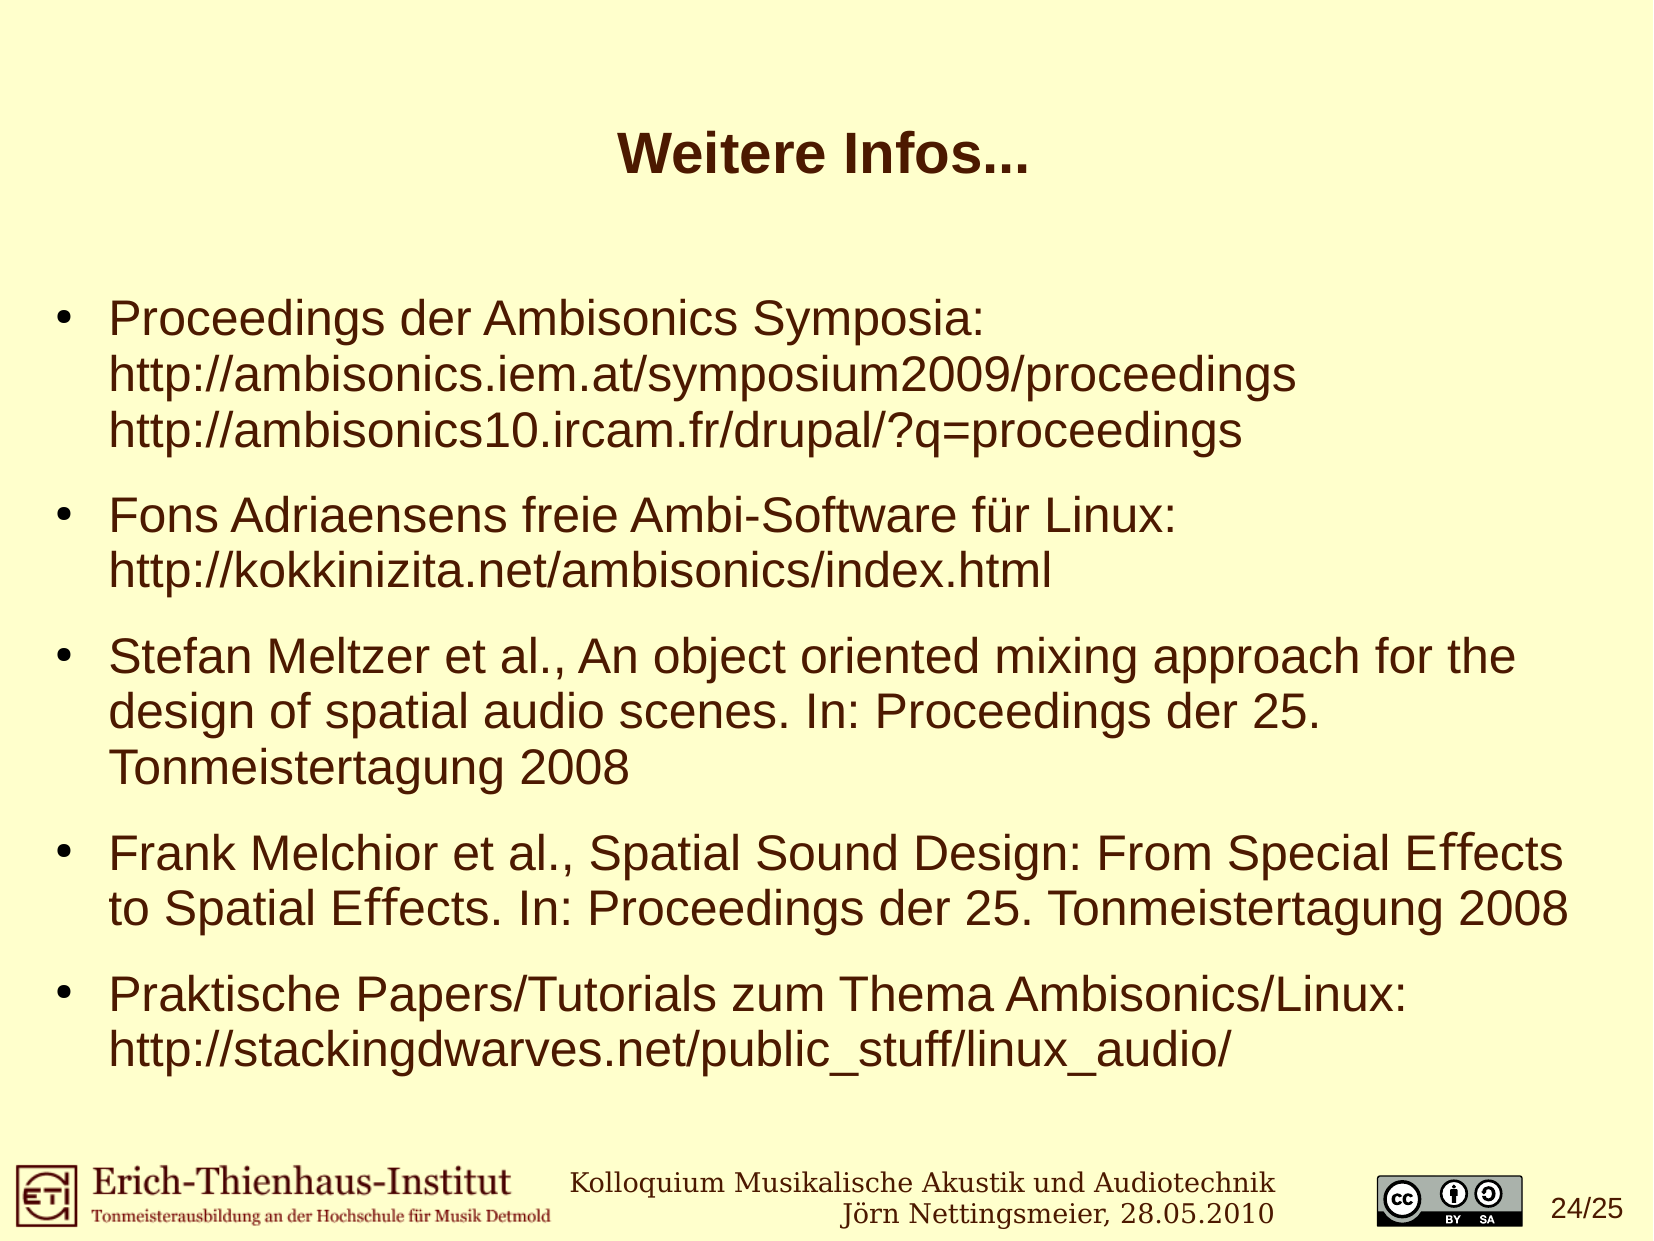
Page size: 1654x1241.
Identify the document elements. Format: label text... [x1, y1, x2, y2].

title Weitere Infos... [37, 49, 1612, 257]
list Proceedings der Ambisonics Symposia:http://ambisonics.iem.at/symposium2009/proceedingshttp://ambisonics10.ircam.fr/drupal/?q=proceedings Fons Adriaensens freie Ambi-Software für Linux:http://kokkinizita.net/ambisonics/index.html Stefan Meltzer et al., An object oriented mixing approach for the design of spatial audio scenes. In: Proceedings der 25. Tonmeistertagung 2008 Frank Melchior et al., Spatial Sound Design: From Special Eﬀects to Spatial Eﬀects. In: Proceedings der 25. Tonmeistertagung 2008 Praktische Papers/Tutorials zum Thema Ambisonics/Linux:http://stackingdwarves.net/public_stuff/linux_audio/ [37, 290, 1612, 1109]
